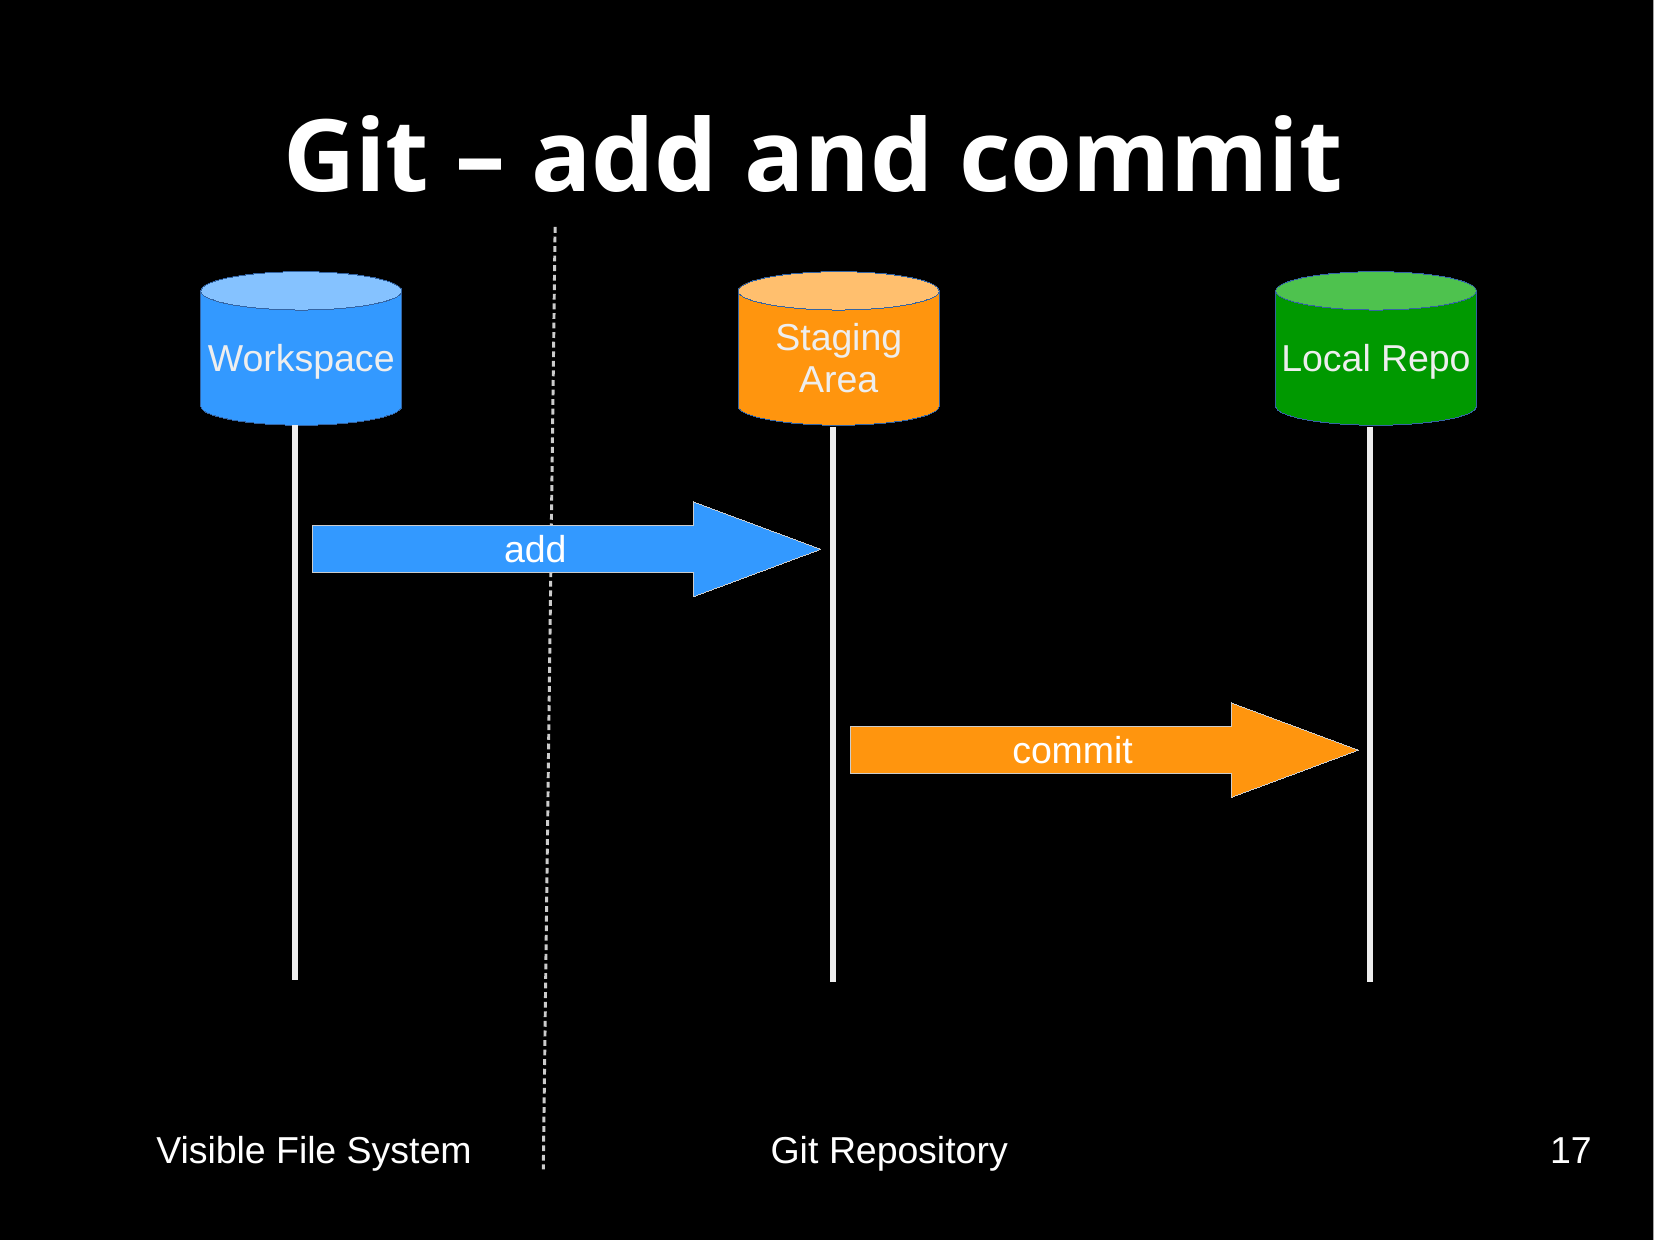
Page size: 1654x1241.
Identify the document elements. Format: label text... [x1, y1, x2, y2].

text_box commit [850, 702, 1359, 798]
text_box Local Repo [1275, 293, 1477, 426]
title Git – add and commit [82, 49, 1571, 257]
text_box Git Repository [755, 1122, 1023, 1179]
text_box Workspace [200, 292, 402, 426]
text_box add [312, 501, 821, 597]
text_box Staging Area [738, 292, 940, 426]
text_box Visible File System [141, 1122, 487, 1179]
text_box 17 [1535, 1122, 1607, 1179]
